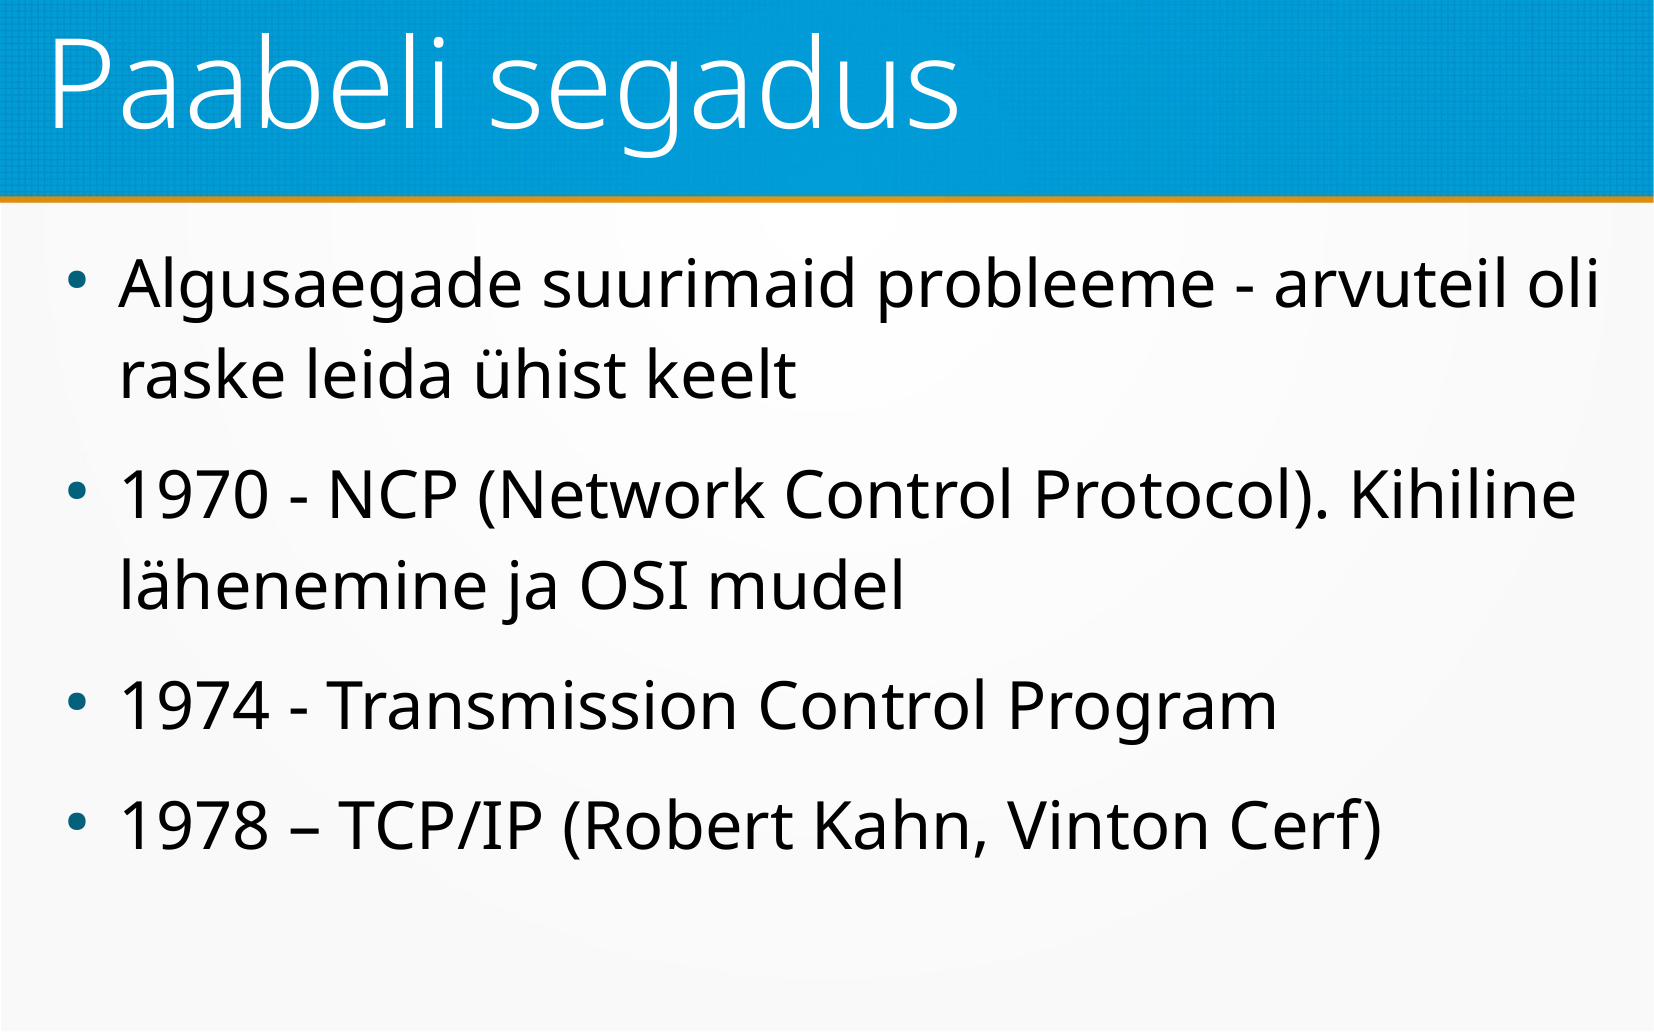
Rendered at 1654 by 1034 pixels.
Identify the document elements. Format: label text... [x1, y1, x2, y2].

title Paabeli segadus [43, 0, 1619, 166]
list Algusaegade suurimaid probleeme - arvuteil oli raske leida ühist keelt 1970 - NCP (Network Control Protocol). Kihiline lähenemine ja OSI mudel 1974 - Transmission Control Program 1978 – TCP/IP (Robert Kahn, Vinton Cerf) [47, 236, 1607, 1002]
picture [0, 195, 1654, 1034]
